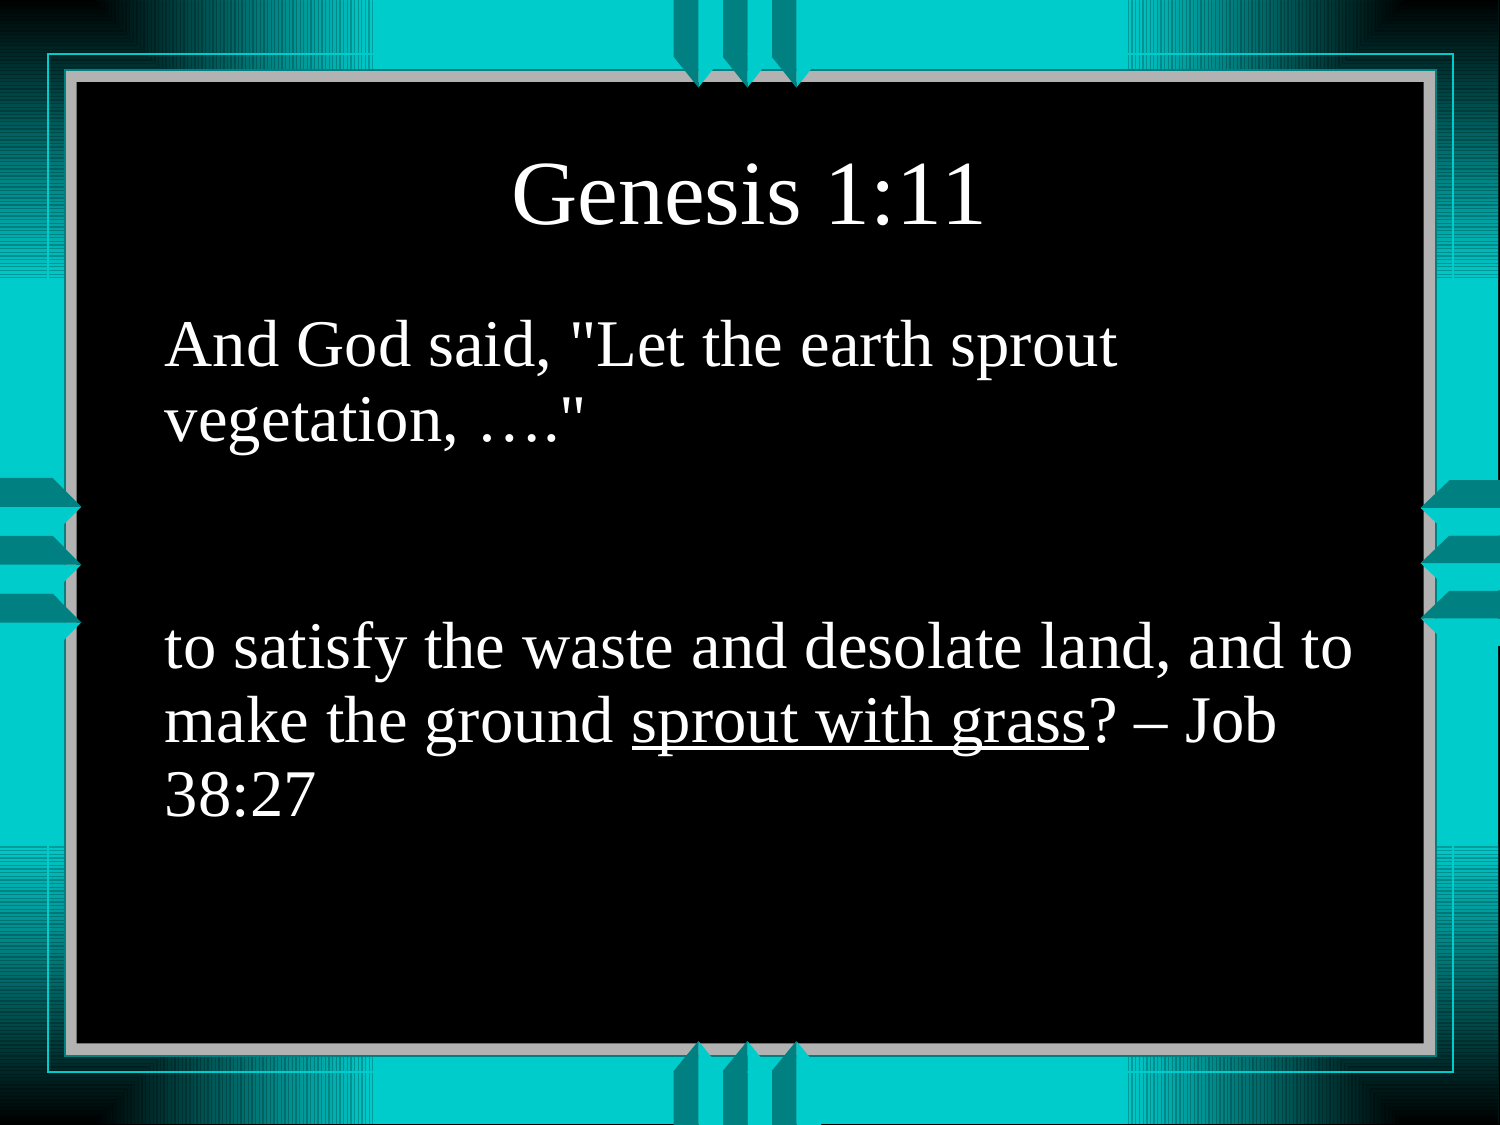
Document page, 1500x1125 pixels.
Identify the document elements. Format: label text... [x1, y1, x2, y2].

title Genesis 1:11 [112, 99, 1388, 288]
text_box to satisfy the waste and desolate land, and to make the ground sprout with grass? – Job 38:27 [150, 601, 1388, 913]
text_box And God said, "Let the earth sprout vegetation, …." [150, 299, 1388, 537]
